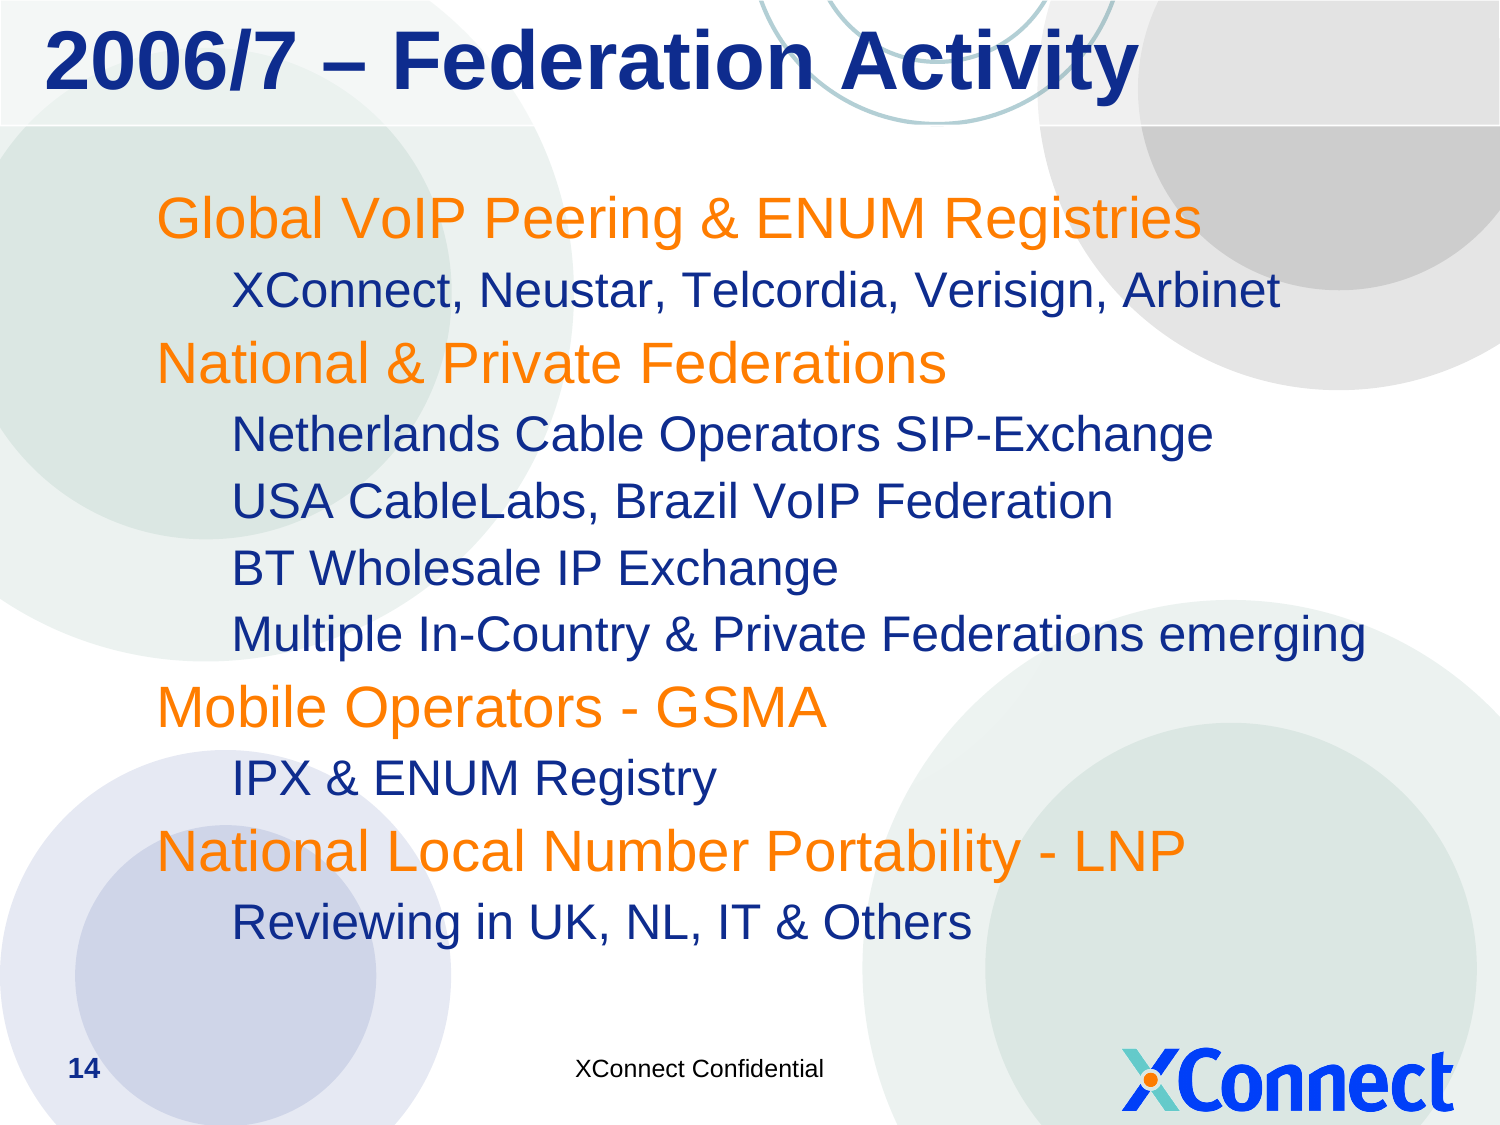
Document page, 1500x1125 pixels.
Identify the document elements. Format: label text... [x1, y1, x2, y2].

list Global VoIP Peering & ENUM Registries XConnect, Neustar, Telcordia, Verisign, Arbinet National & Private Federations Netherlands Cable Operators SIP-Exchange USA CableLabs, Brazil VoIP Federation BT Wholesale IP Exchange Multiple In-Country & Private Federations emerging Mobile Operators - GSMA IPX & ENUM Registry National Local Number Portability - LNP Reviewing in UK, NL, IT & Others [141, 184, 1500, 1071]
title 2006/7 – Federation Activity [29, 2, 1483, 119]
picture [1116, 1071, 1459, 1118]
